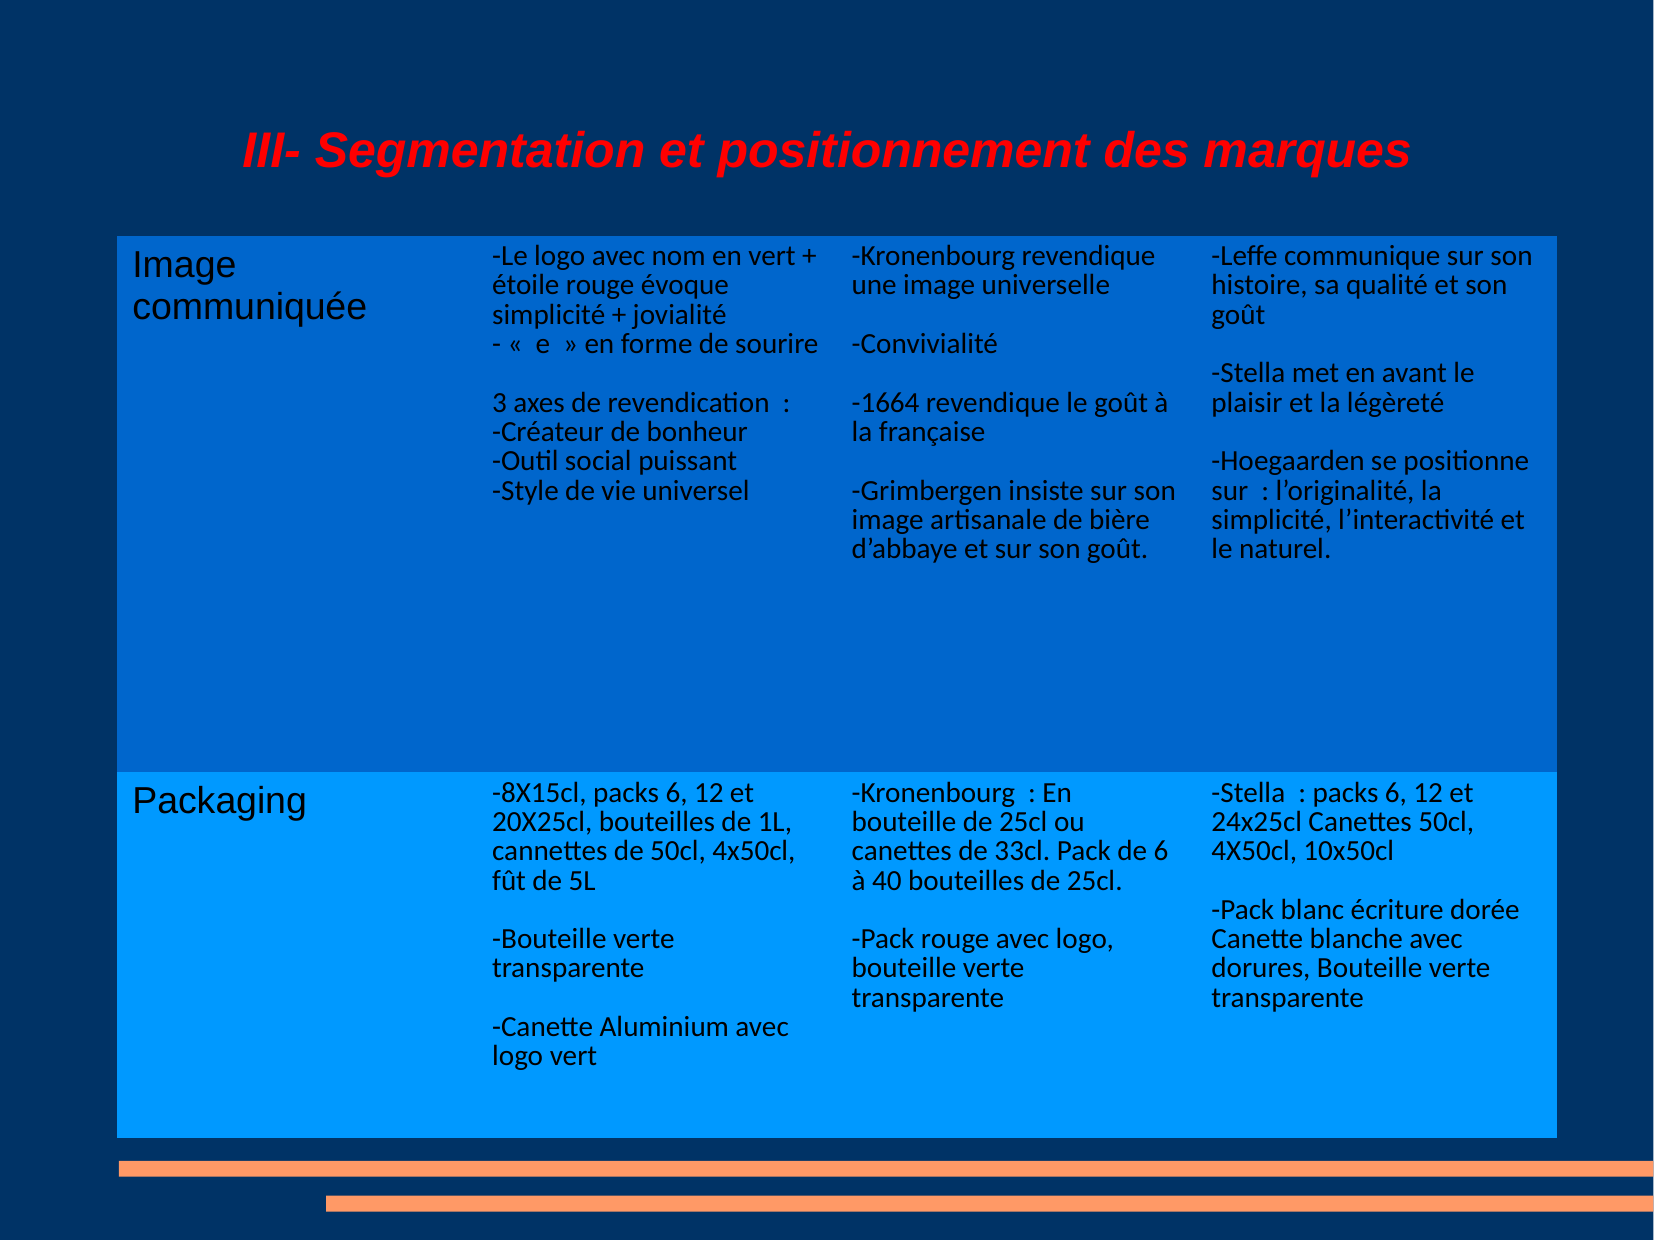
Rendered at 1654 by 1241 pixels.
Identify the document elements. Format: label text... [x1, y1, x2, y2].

table_cell -Kronenbourg : En bouteille de 25cl ou canettes de 33cl. Pack de 6 à 40 bouteilles de 25cl. -Pack rouge avec logo, bouteille verte transparente [837, 772, 1197, 1138]
table_header -Le logo avec nom en vert + étoile rouge évoque simplicité + jovialité - « e » en forme de sourire 3 axes de revendication : -Créateur de bonheur -Outil social puissant -Style de vie universel [477, 236, 837, 772]
title III- Segmentation et positionnement des marques [121, 46, 1534, 236]
table_cell -8X15cl, packs 6, 12 et 20X25cl, bouteilles de 1L, cannettes de 50cl, 4x50cl, fût de 5L -Bouteille verte transparente -Canette Aluminium avec logo vert [477, 772, 837, 1138]
table_header Image communiquée [117, 236, 477, 772]
table_header -Leffe communique sur son histoire, sa qualité et son goût -Stella met en avant le plaisir et la légèreté -Hoegaarden se positionne sur : l’originalité, la simplicité, l’interactivité et le naturel. [1197, 236, 1557, 772]
table_cell Packaging [117, 772, 477, 1138]
table_cell -Stella : packs 6, 12 et 24x25cl Canettes 50cl, 4X50cl, 10x50cl -Pack blanc écriture dorée Canette blanche avec dorures, Bouteille verte transparente [1197, 772, 1557, 1138]
table_header -Kronenbourg revendique une image universelle -Convivialité -1664 revendique le goût à la française -Grimbergen insiste sur son image artisanale de bière d’abbaye et sur son goût. [837, 236, 1197, 772]
